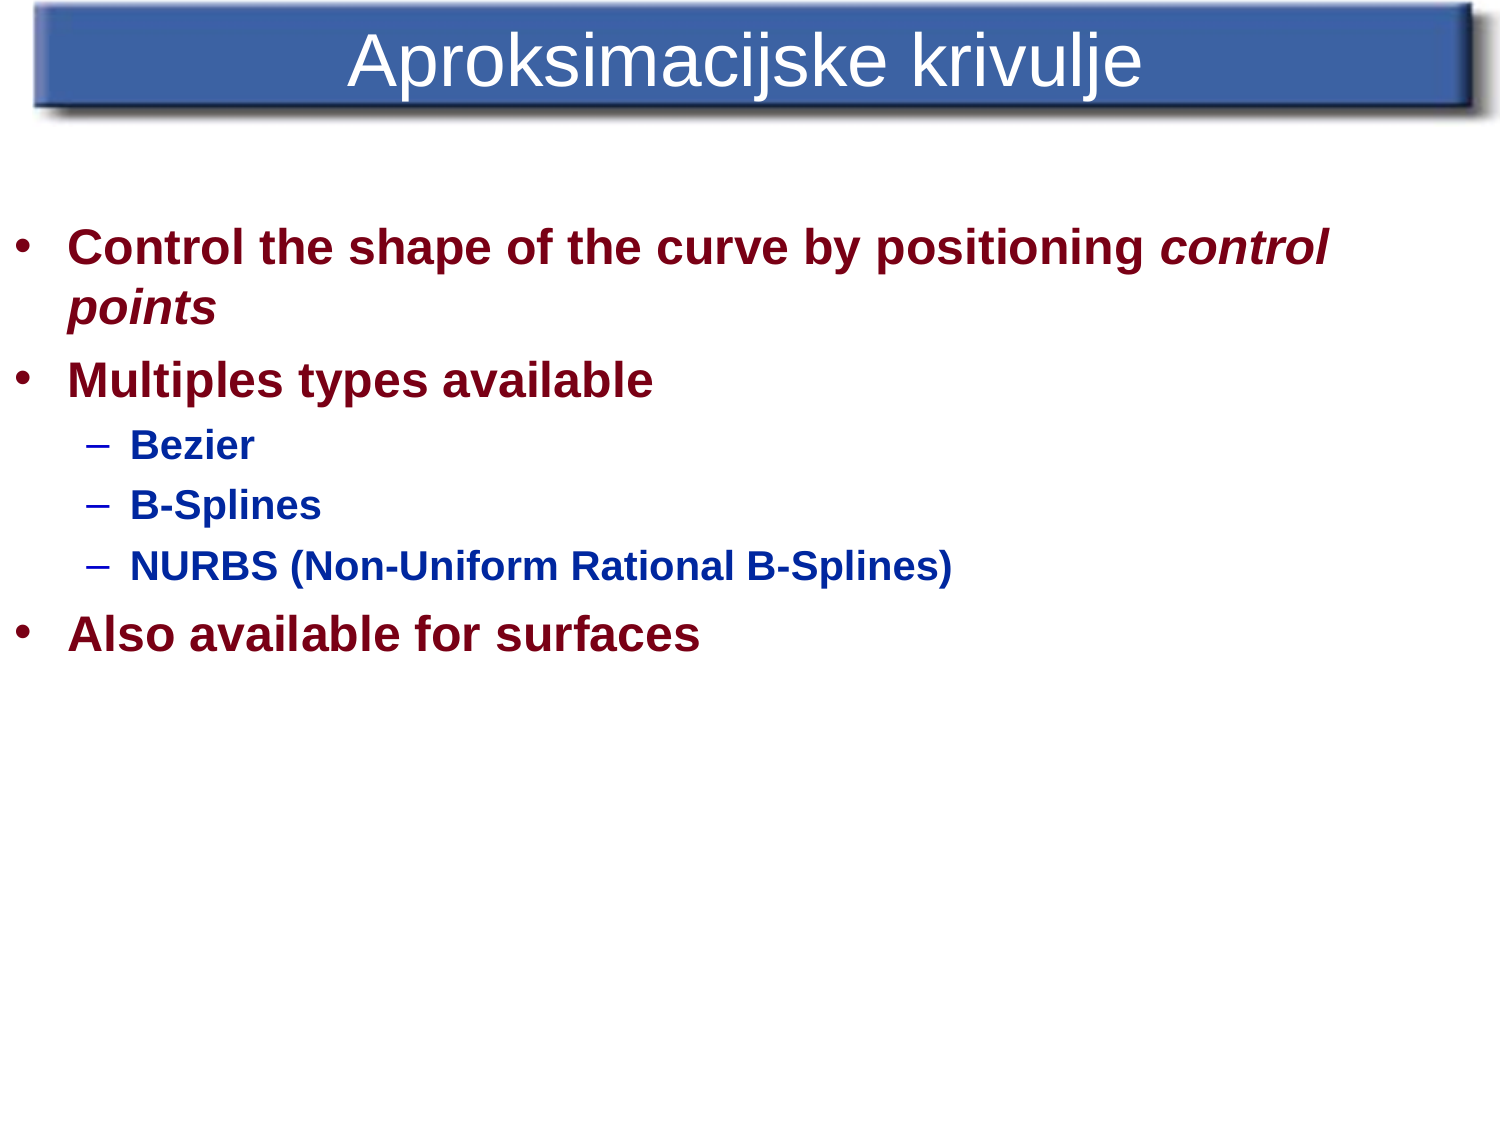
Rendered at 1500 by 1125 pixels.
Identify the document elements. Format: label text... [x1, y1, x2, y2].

list Control the shape of the curve by positioning control points Multiples types available Bezier B-Splines NURBS (Non-Uniform Rational B-Splines) Also available for surfaces [0, 207, 1495, 1085]
picture [32, 0, 1500, 127]
title Aproksimacijske krivulje [0, 0, 1493, 114]
